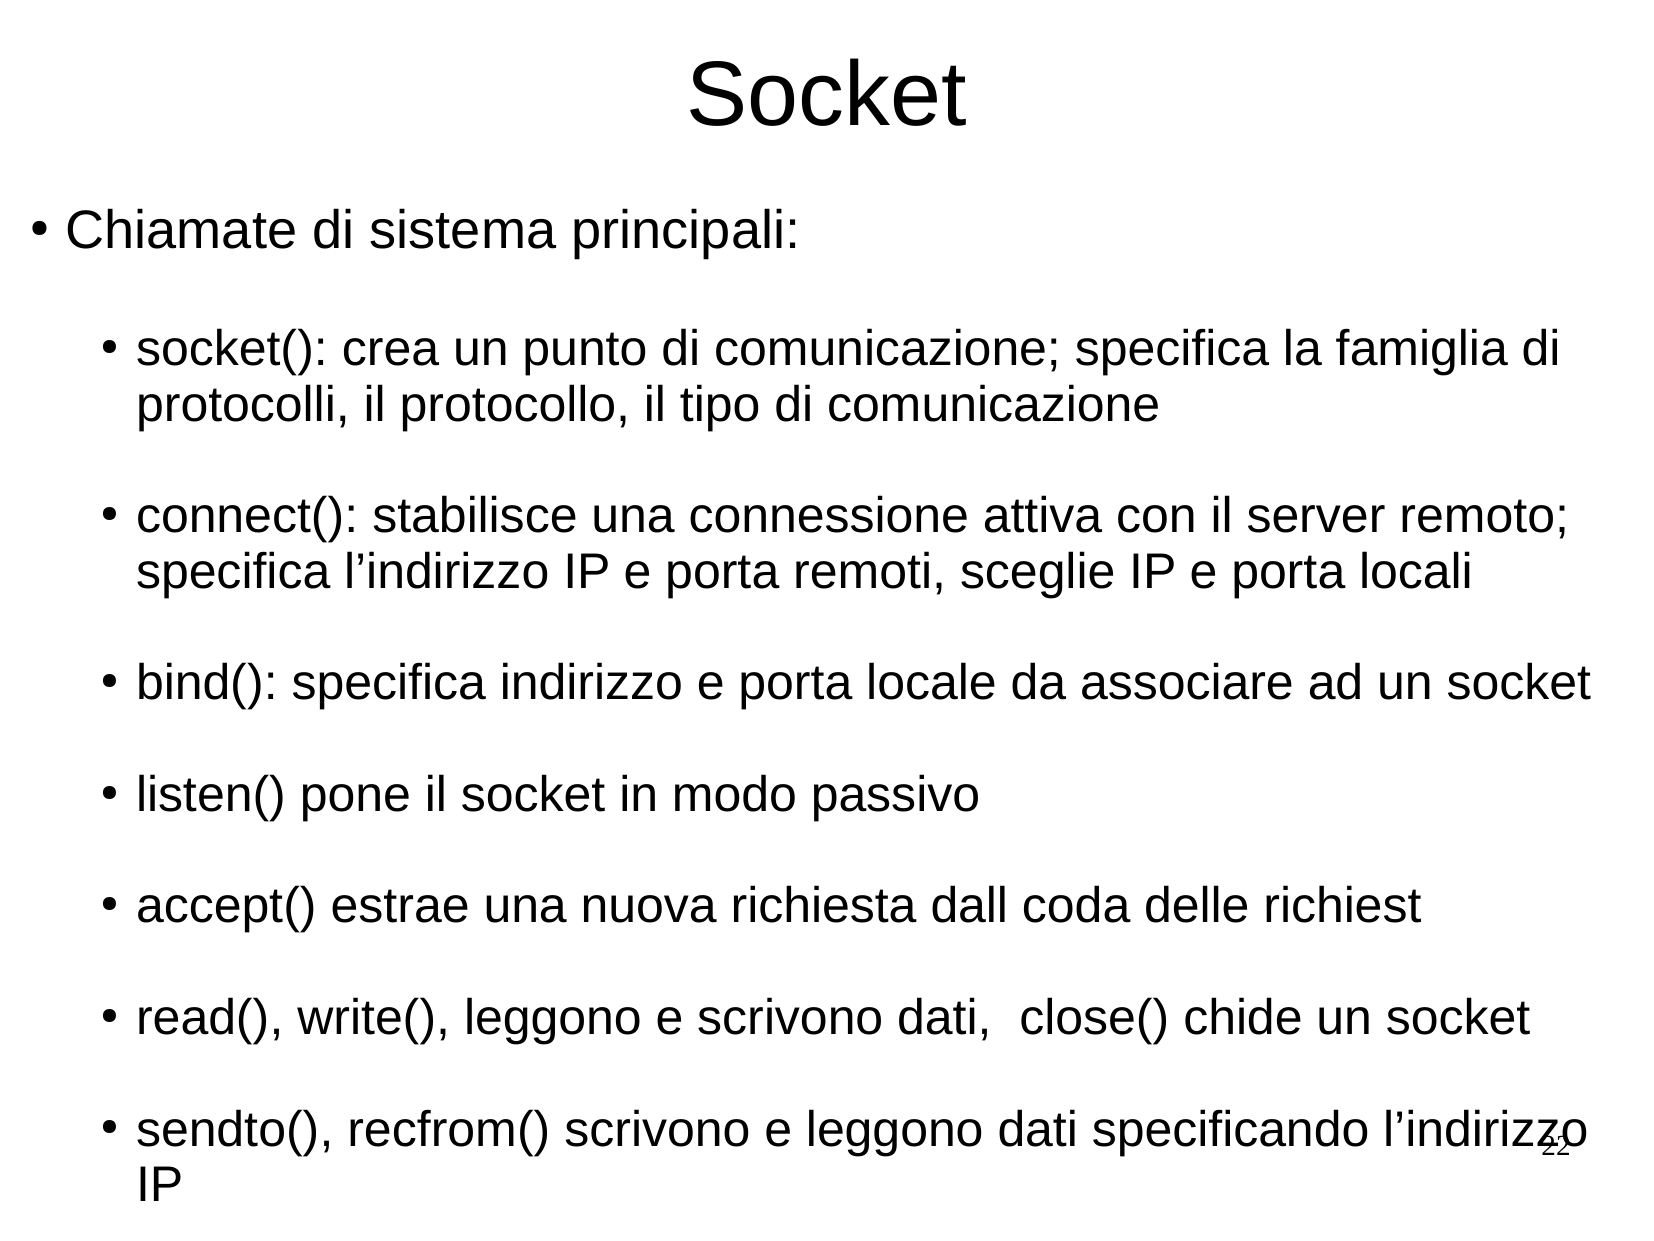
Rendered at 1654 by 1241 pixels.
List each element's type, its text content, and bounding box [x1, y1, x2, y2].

text_box Chiamate di sistema principali: socket(): crea un punto di comunicazione; specifica la famiglia di protocolli, il protocollo, il tipo di comunicazione connect(): stabilisce una connessione attiva con il server remoto; specifica l’indirizzo IP e porta remoti, sceglie IP e porta locali bind(): specifica indirizzo e porta locale da associare ad un socket listen() pone il socket in modo passivo accept() estrae una nuova richiesta dall coda delle richiest read(), write(), leggono e scrivono dati, close() chide un socket sendto(), recfrom() scrivono e leggono dati specificando l’indirizzo IP [15, 191, 1636, 1241]
title Socket [82, 0, 1571, 191]
